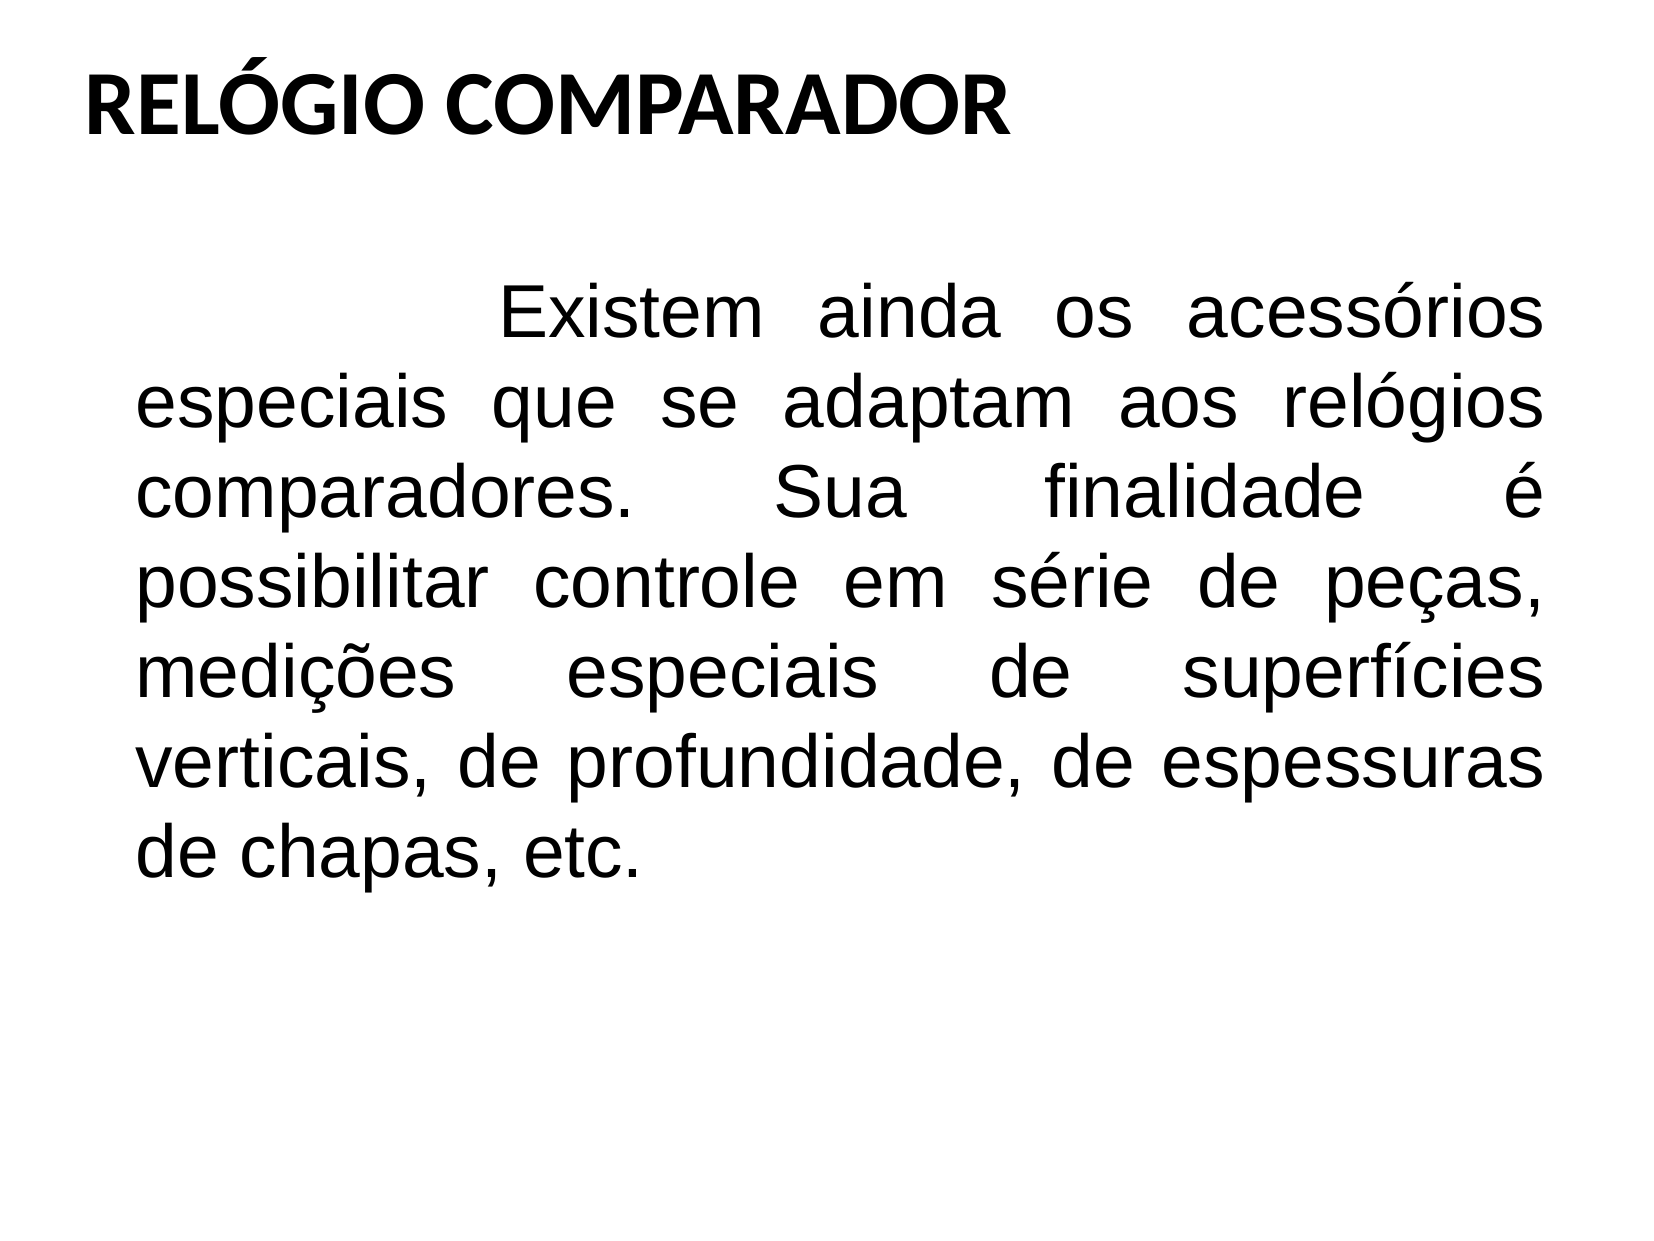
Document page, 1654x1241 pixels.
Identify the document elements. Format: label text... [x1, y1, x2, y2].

text_box RELÓGIO COMPARADOR [0, 0, 1101, 202]
list Existem ainda os acessórios especiais que se adaptam aos relógios comparadores. Sua finalidade é possibilitar controle em série de peças, medições especiais de superfícies verticais, de profundidade, de espessuras de chapas, etc. [71, 255, 1560, 1074]
